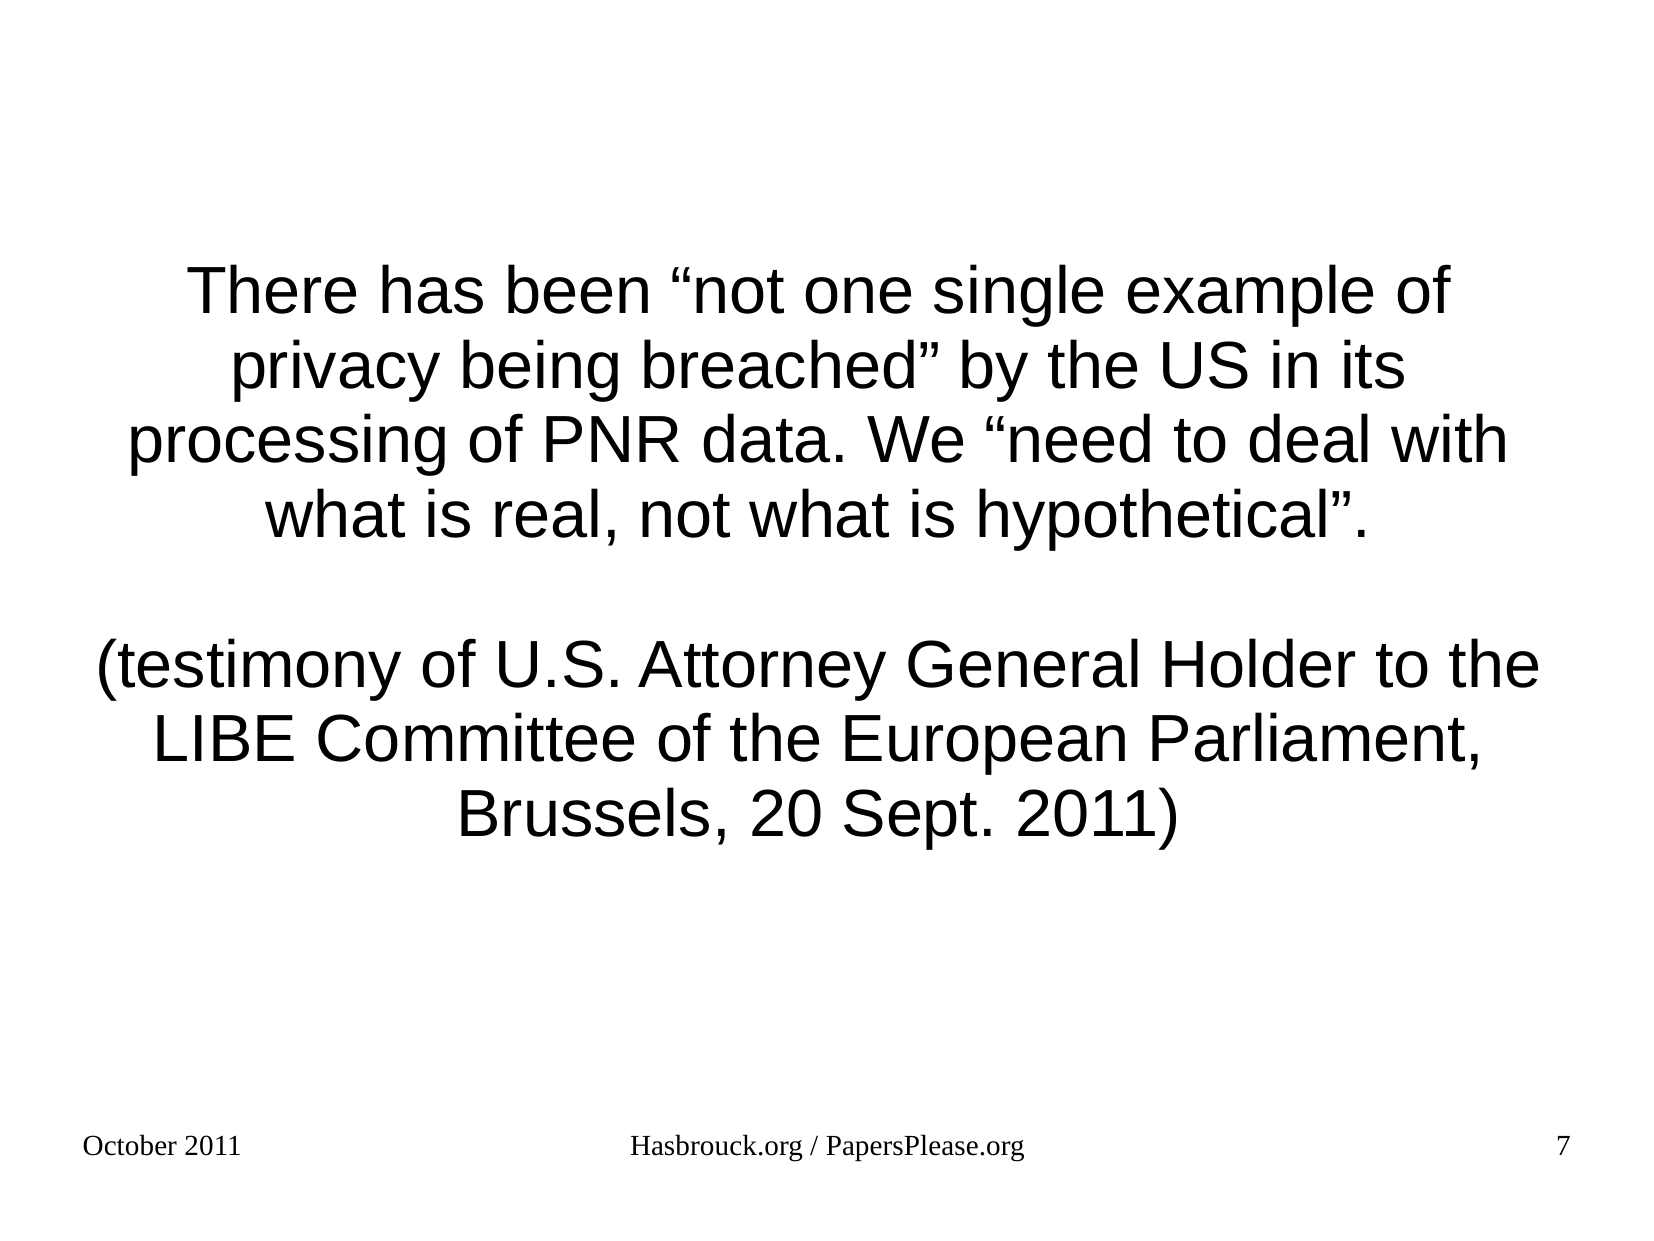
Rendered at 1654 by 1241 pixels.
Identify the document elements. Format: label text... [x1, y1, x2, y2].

subtitle There has been “not one single example of privacy being breached” by the US in its processing of PNR data. We “need to deal with what is real, not what is hypothetical”. (testimony of U.S. Attorney General Holder to the LIBE Committee of the European Parliament, Brussels, 20 Sept. 2011) [75, 150, 1564, 954]
